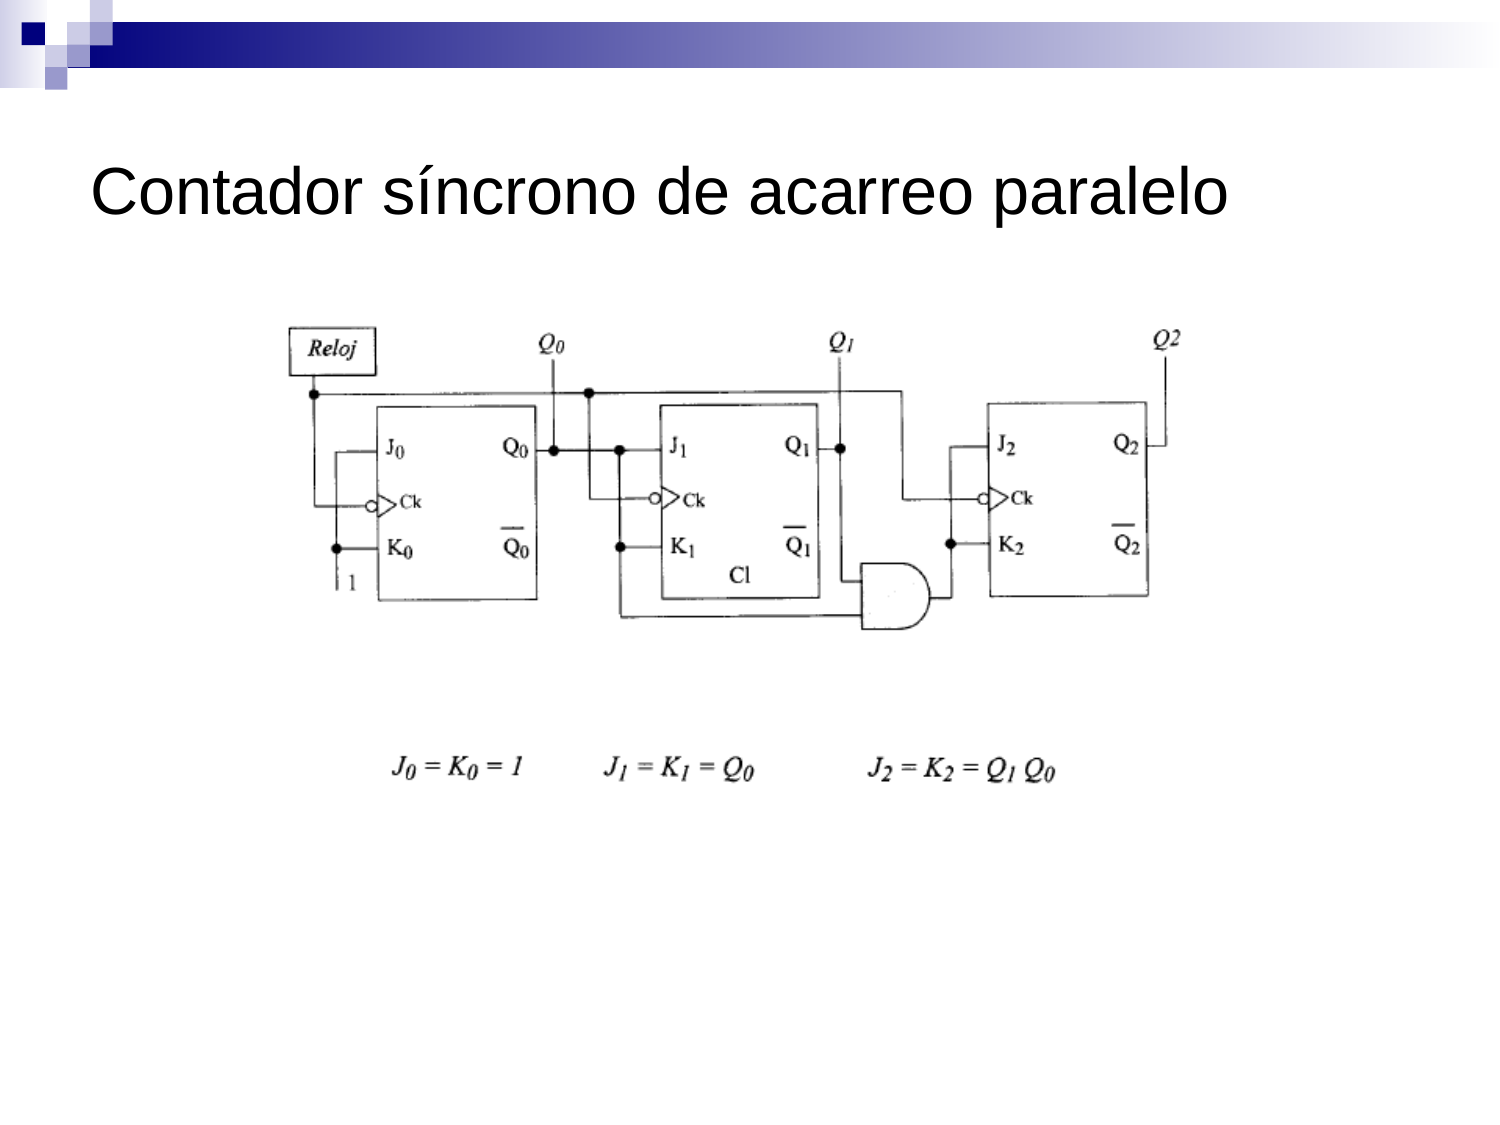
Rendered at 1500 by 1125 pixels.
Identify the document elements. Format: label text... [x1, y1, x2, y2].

picture [372, 739, 1135, 796]
title Contador síncrono de acarreo paralelo [75, 75, 1426, 300]
picture [253, 314, 1251, 649]
